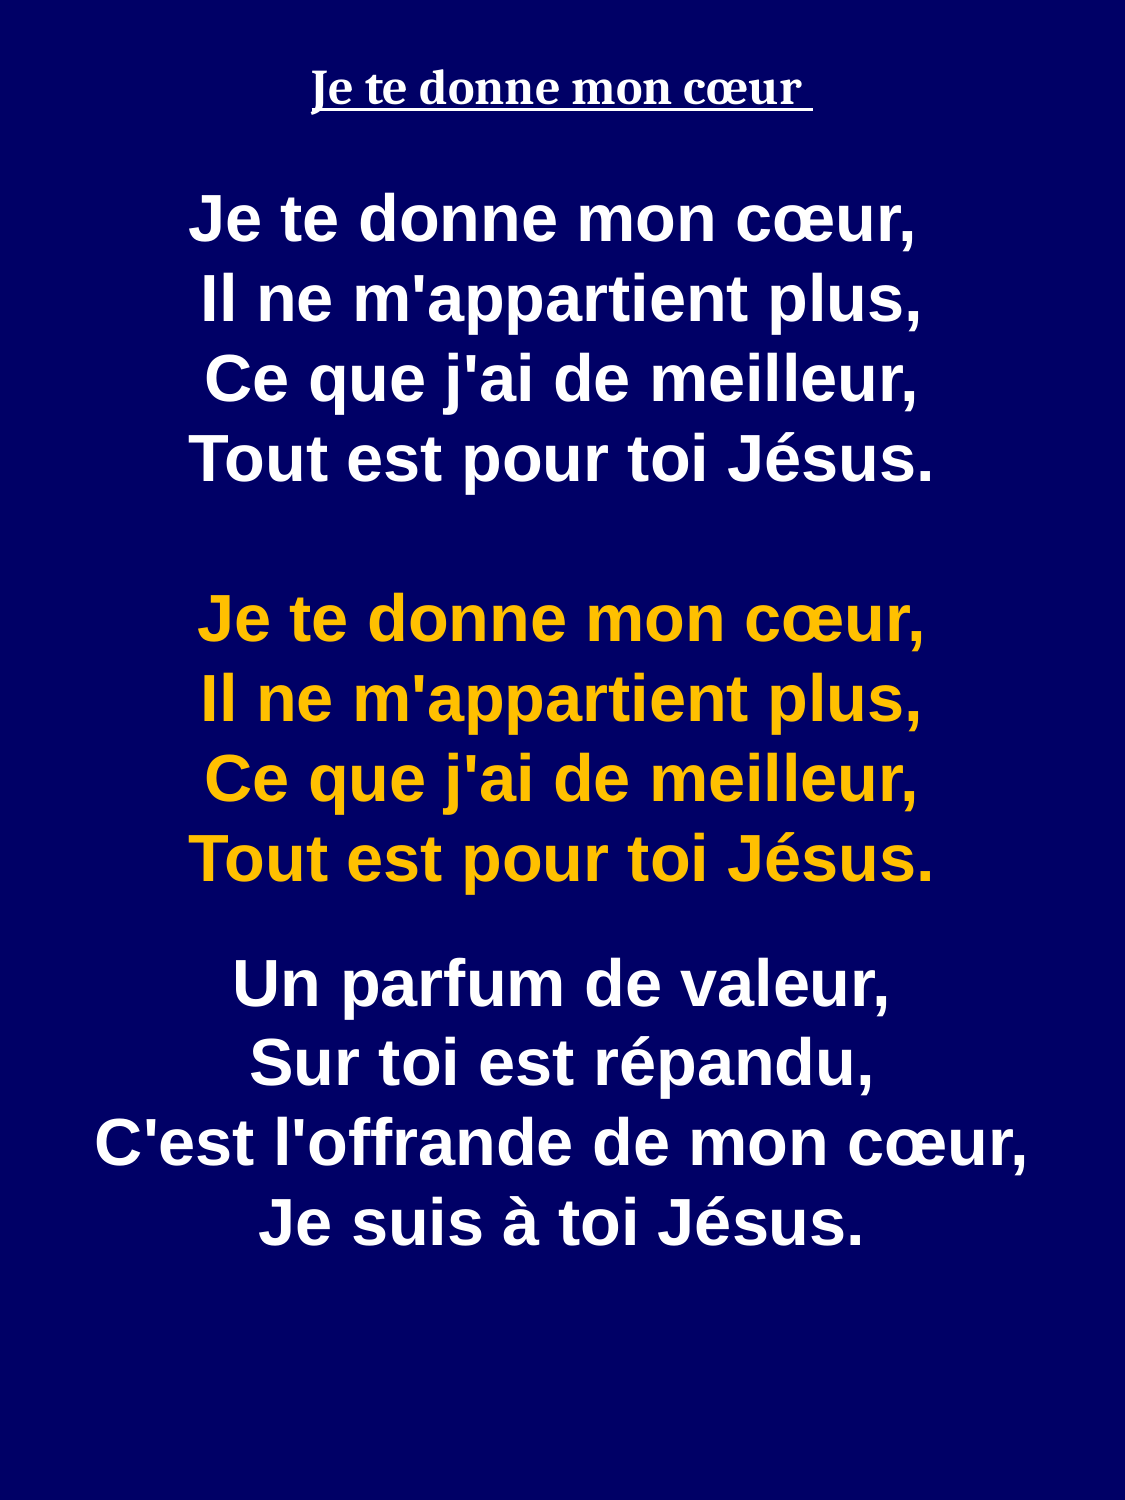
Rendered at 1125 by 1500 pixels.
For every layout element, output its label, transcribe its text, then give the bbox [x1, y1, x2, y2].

text_box Je te donne mon cœur Je te donne mon cœur, Il ne m'appartient plus, Ce que j'ai de meilleur, Tout est pour toi Jésus. Je te donne mon cœur, Il ne m'appartient plus, Ce que j'ai de meilleur, Tout est pour toi Jésus. Un parfum de valeur, Sur toi est répandu, C'est l'offrande de mon cœur, Je suis à toi Jésus. [0, 47, 1125, 1500]
